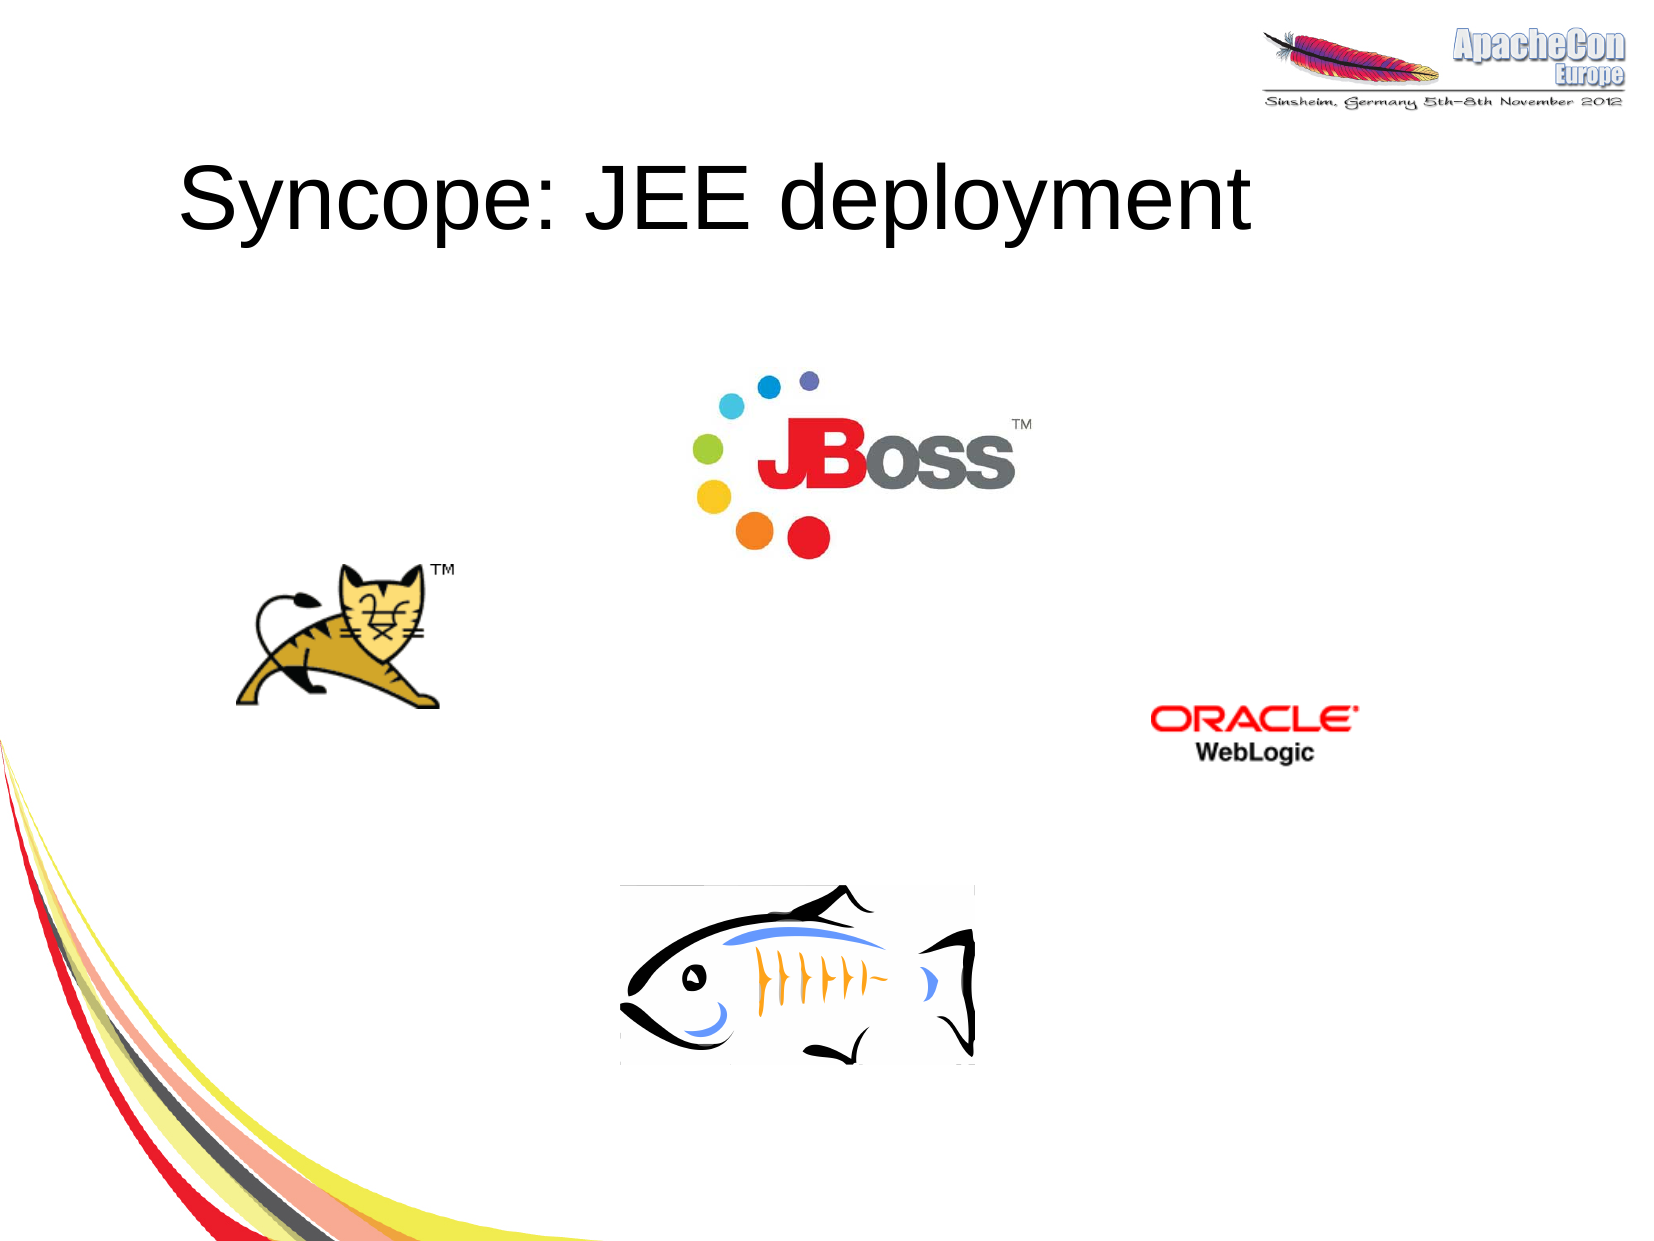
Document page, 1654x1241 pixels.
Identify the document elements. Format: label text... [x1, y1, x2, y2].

title Syncope: JEE deployment [177, 146, 1536, 250]
picture [0, 0, 1654, 1241]
